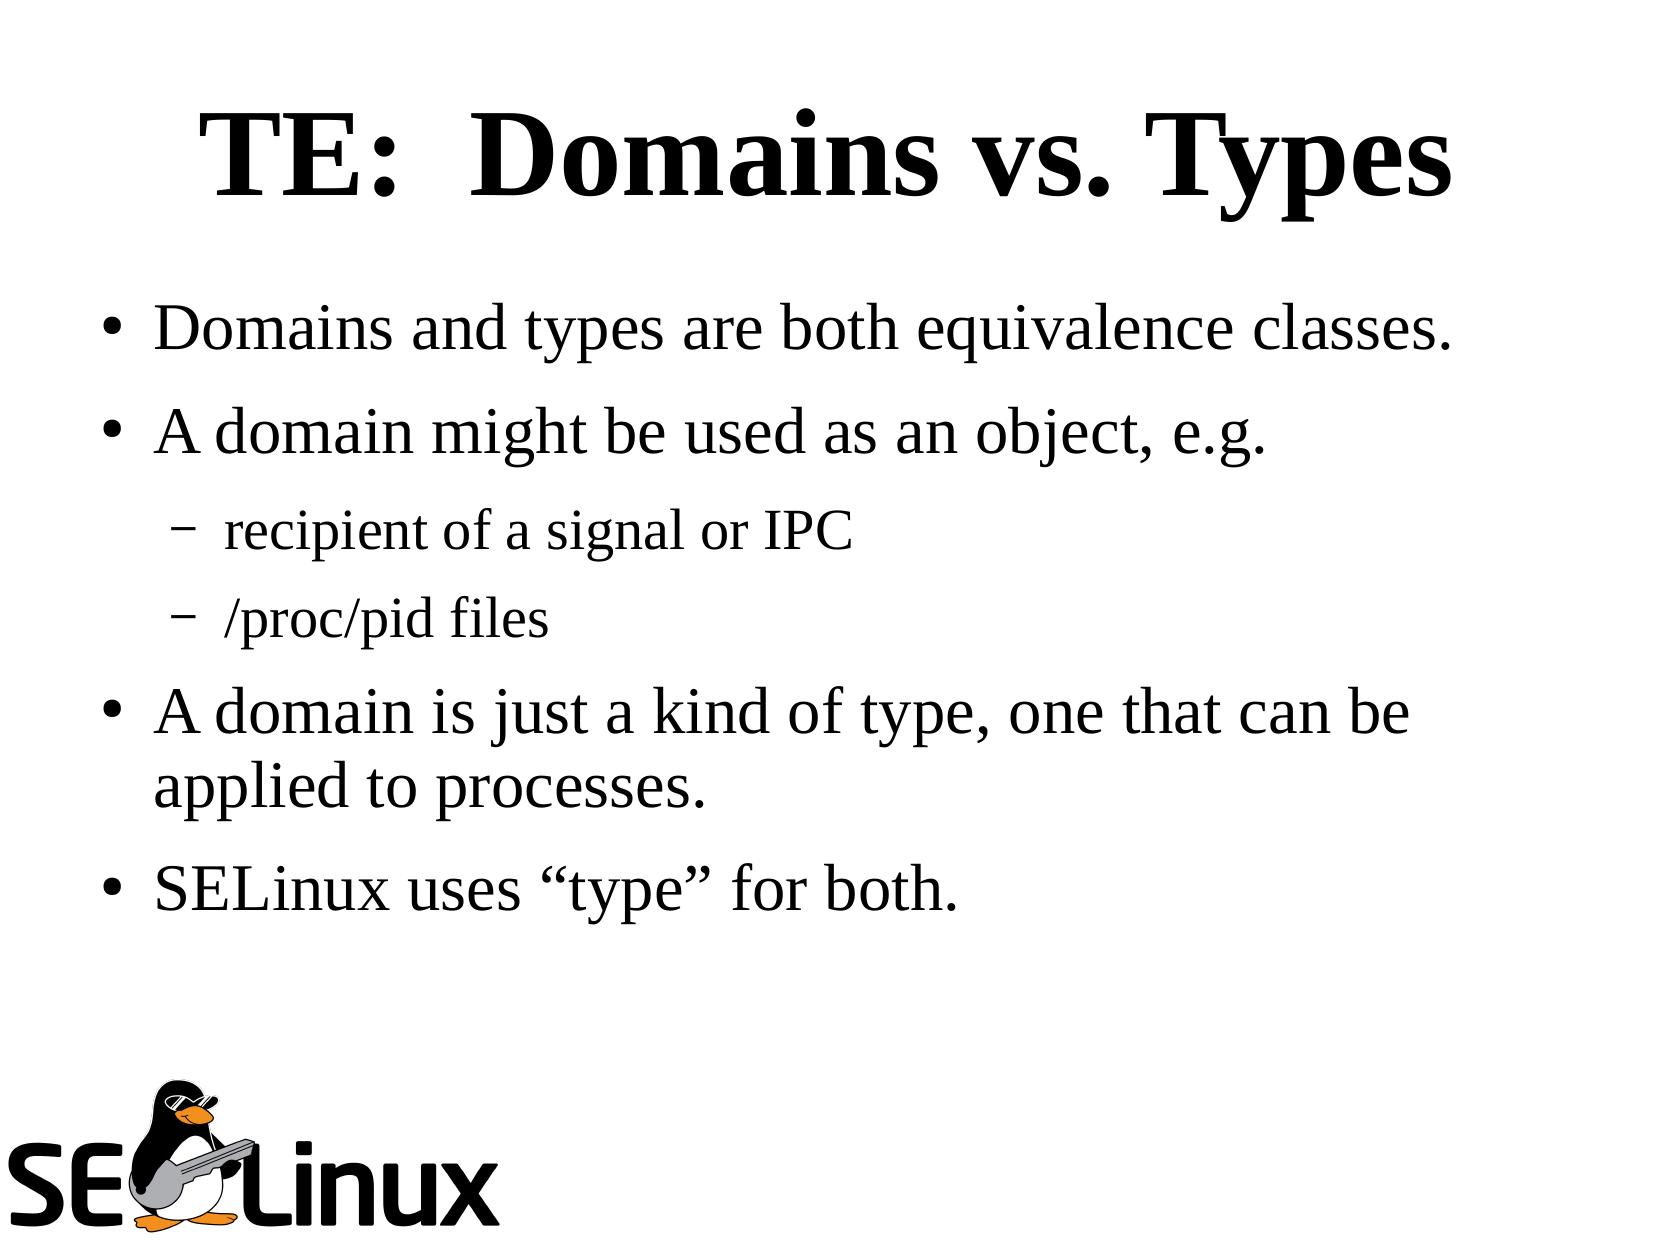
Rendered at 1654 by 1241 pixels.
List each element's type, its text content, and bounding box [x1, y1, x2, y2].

list Domains and types are both equivalence classes. A domain might be used as an object, e.g. recipient of a signal or IPC /proc/pid files A domain is just a kind of type, one that can be applied to processes. SELinux uses “type” for both. [82, 290, 1571, 1010]
title TE: Domains vs. Types [82, 49, 1571, 257]
picture [0, 919, 526, 1241]
